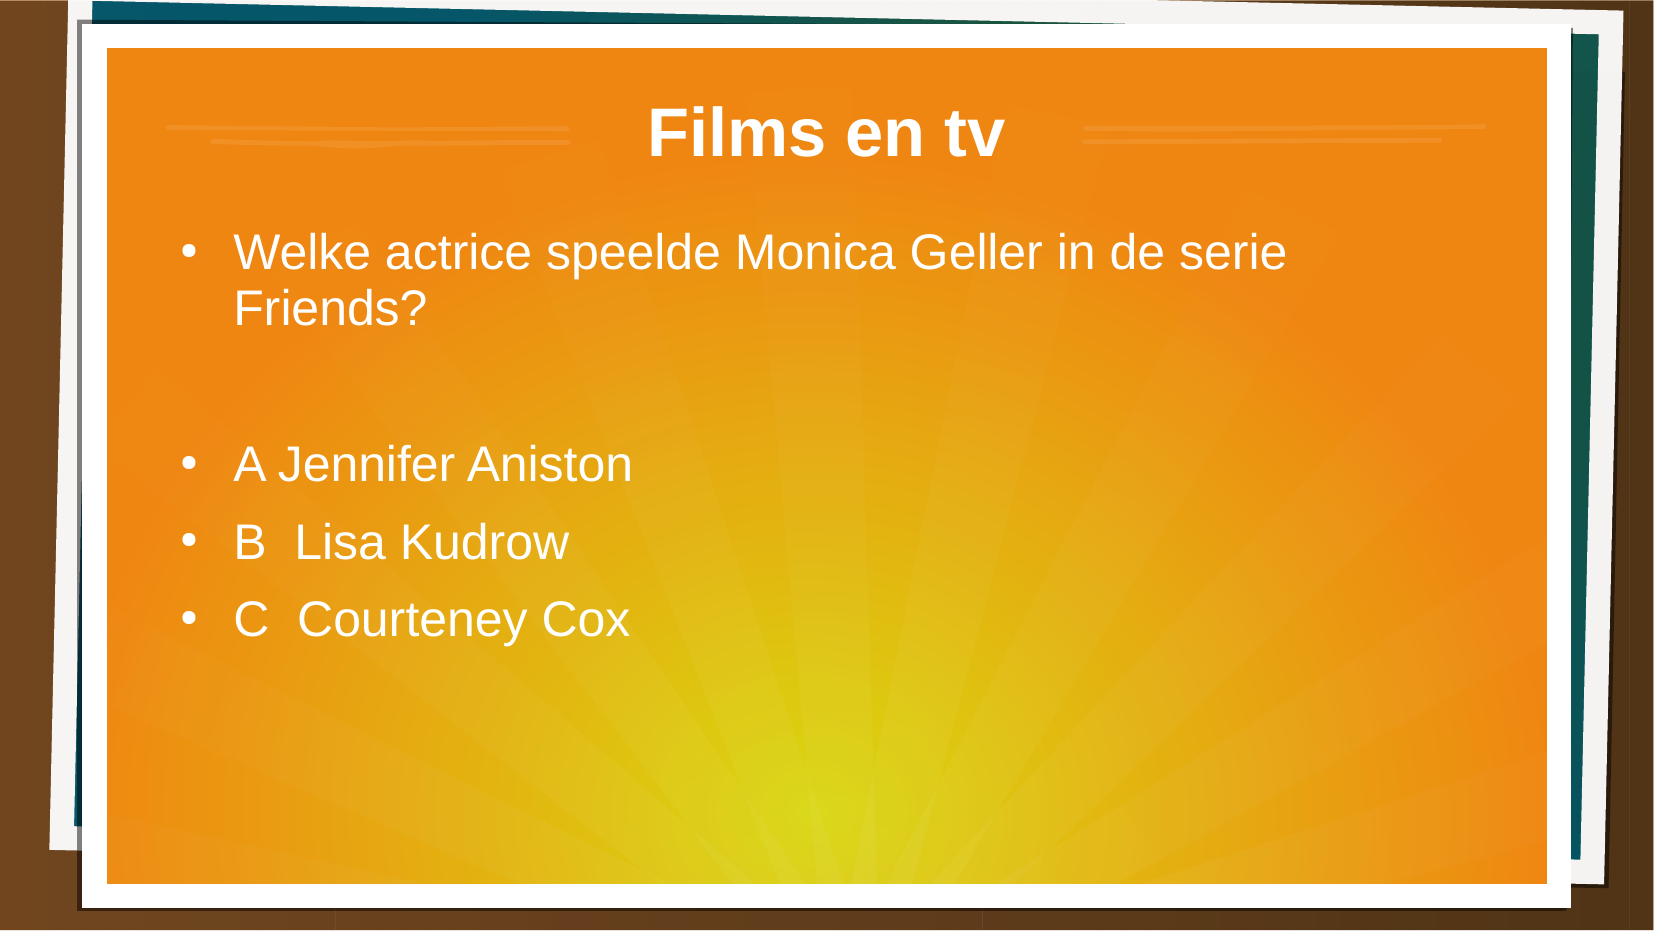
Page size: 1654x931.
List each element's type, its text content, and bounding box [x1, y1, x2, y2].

title Films en tv [566, 59, 1087, 207]
list Welke actrice speelde Monica Geller in de serie Friends? A Jennifer Aniston B Lisa Kudrow C Courteney Cox [162, 224, 1492, 815]
